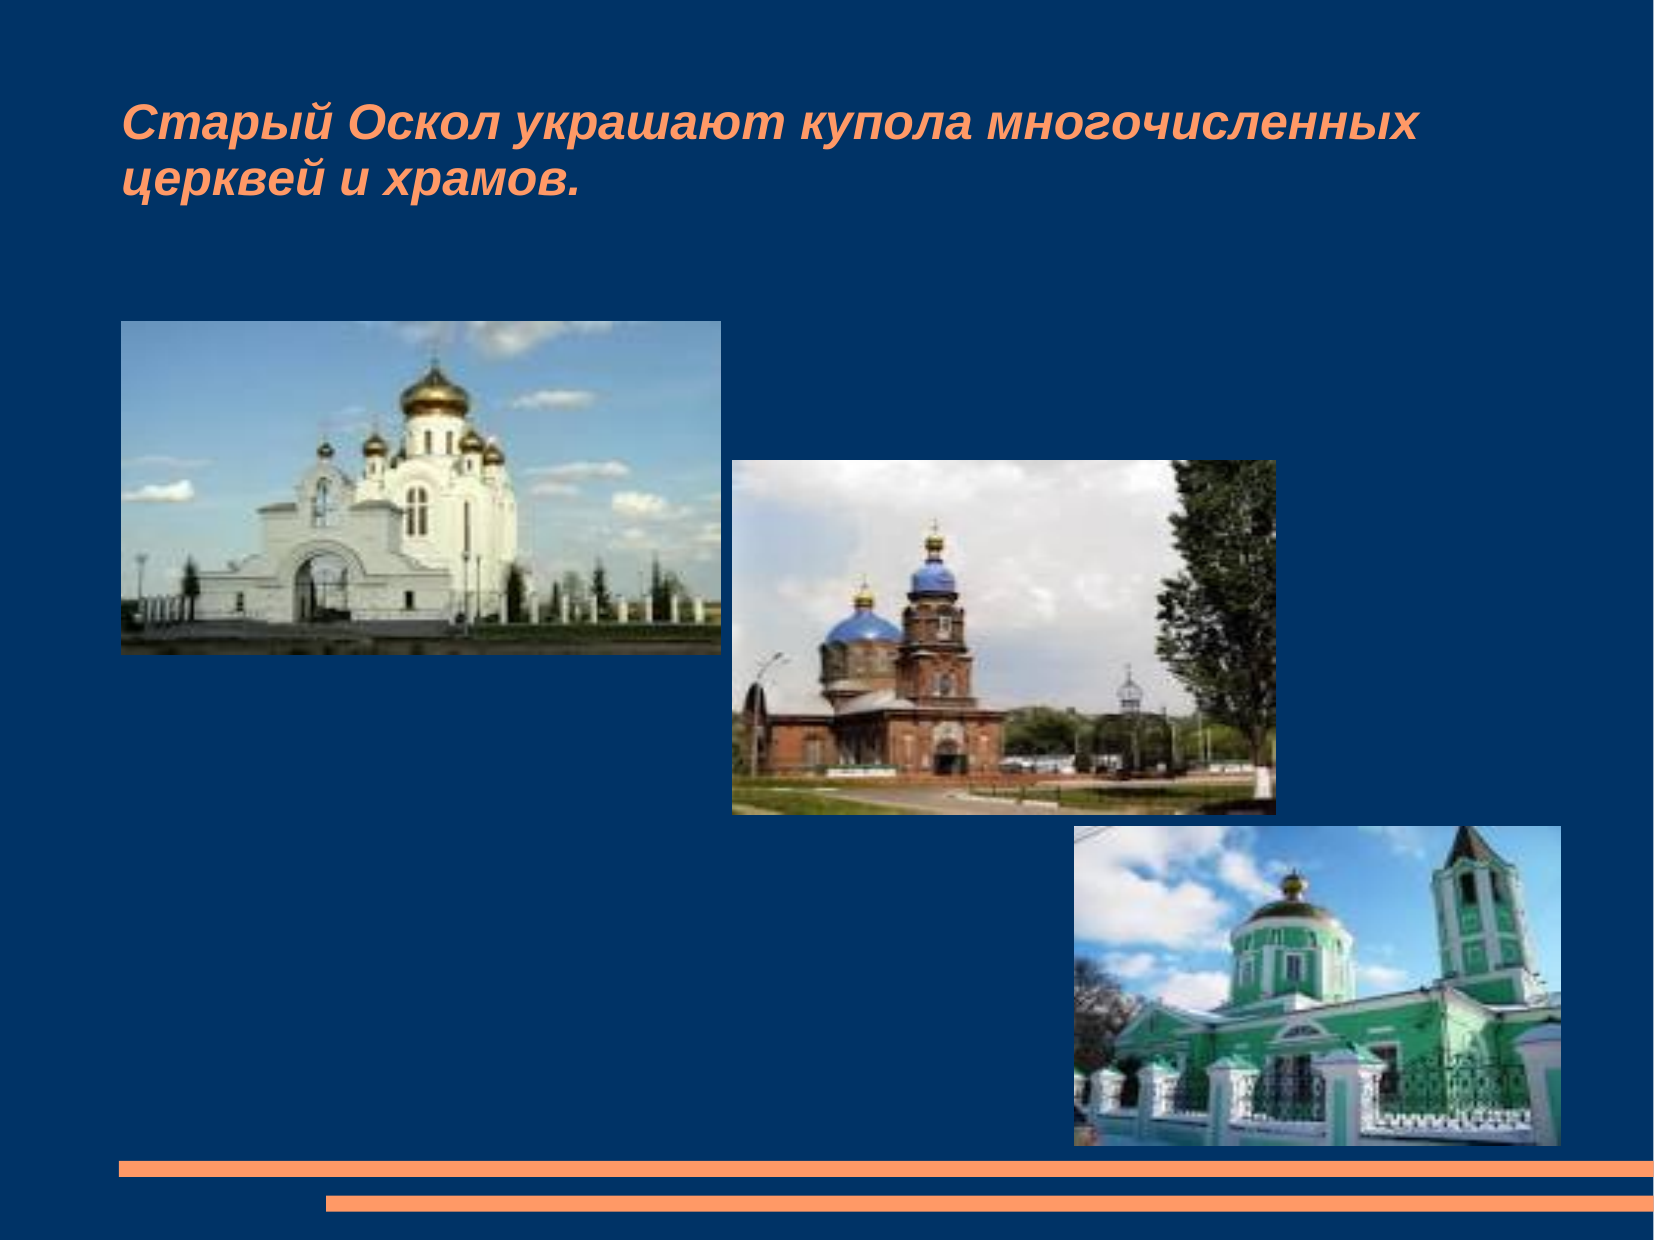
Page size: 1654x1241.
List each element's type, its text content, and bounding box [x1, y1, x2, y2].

title Старый Оскол украшают купола многочисленных церквей и храмов. [121, 46, 1534, 254]
picture [121, 321, 721, 655]
picture [1074, 826, 1561, 1146]
picture [732, 460, 1276, 815]
